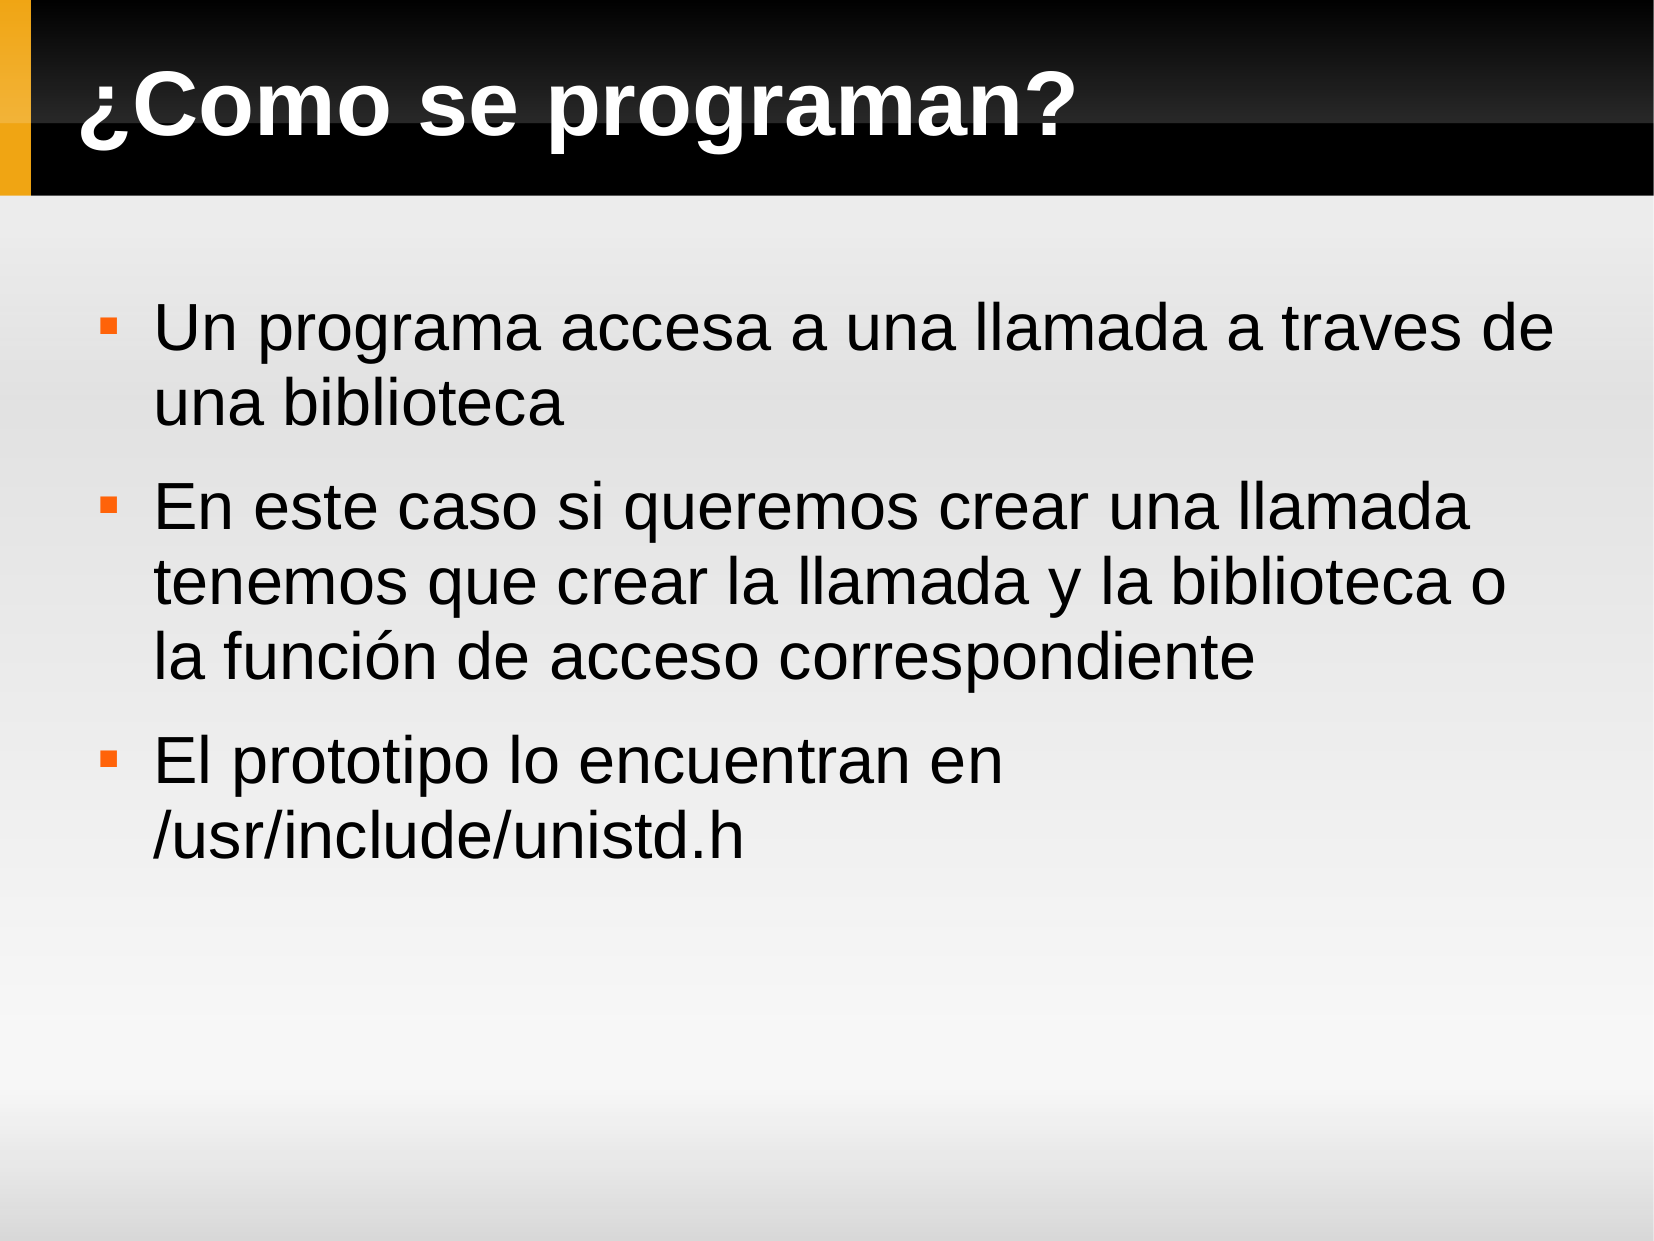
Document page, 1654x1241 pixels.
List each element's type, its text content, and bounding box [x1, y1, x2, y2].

picture [0, 0, 1654, 1241]
title ¿Como se programan? [76, 7, 1565, 200]
list Un programa accesa a una llamada a traves de una biblioteca En este caso si queremos crear una llamada tenemos que crear la llamada y la biblioteca o la función de acceso correspondiente El prototipo lo encuentran en /usr/include/unistd.h [82, 290, 1571, 1094]
